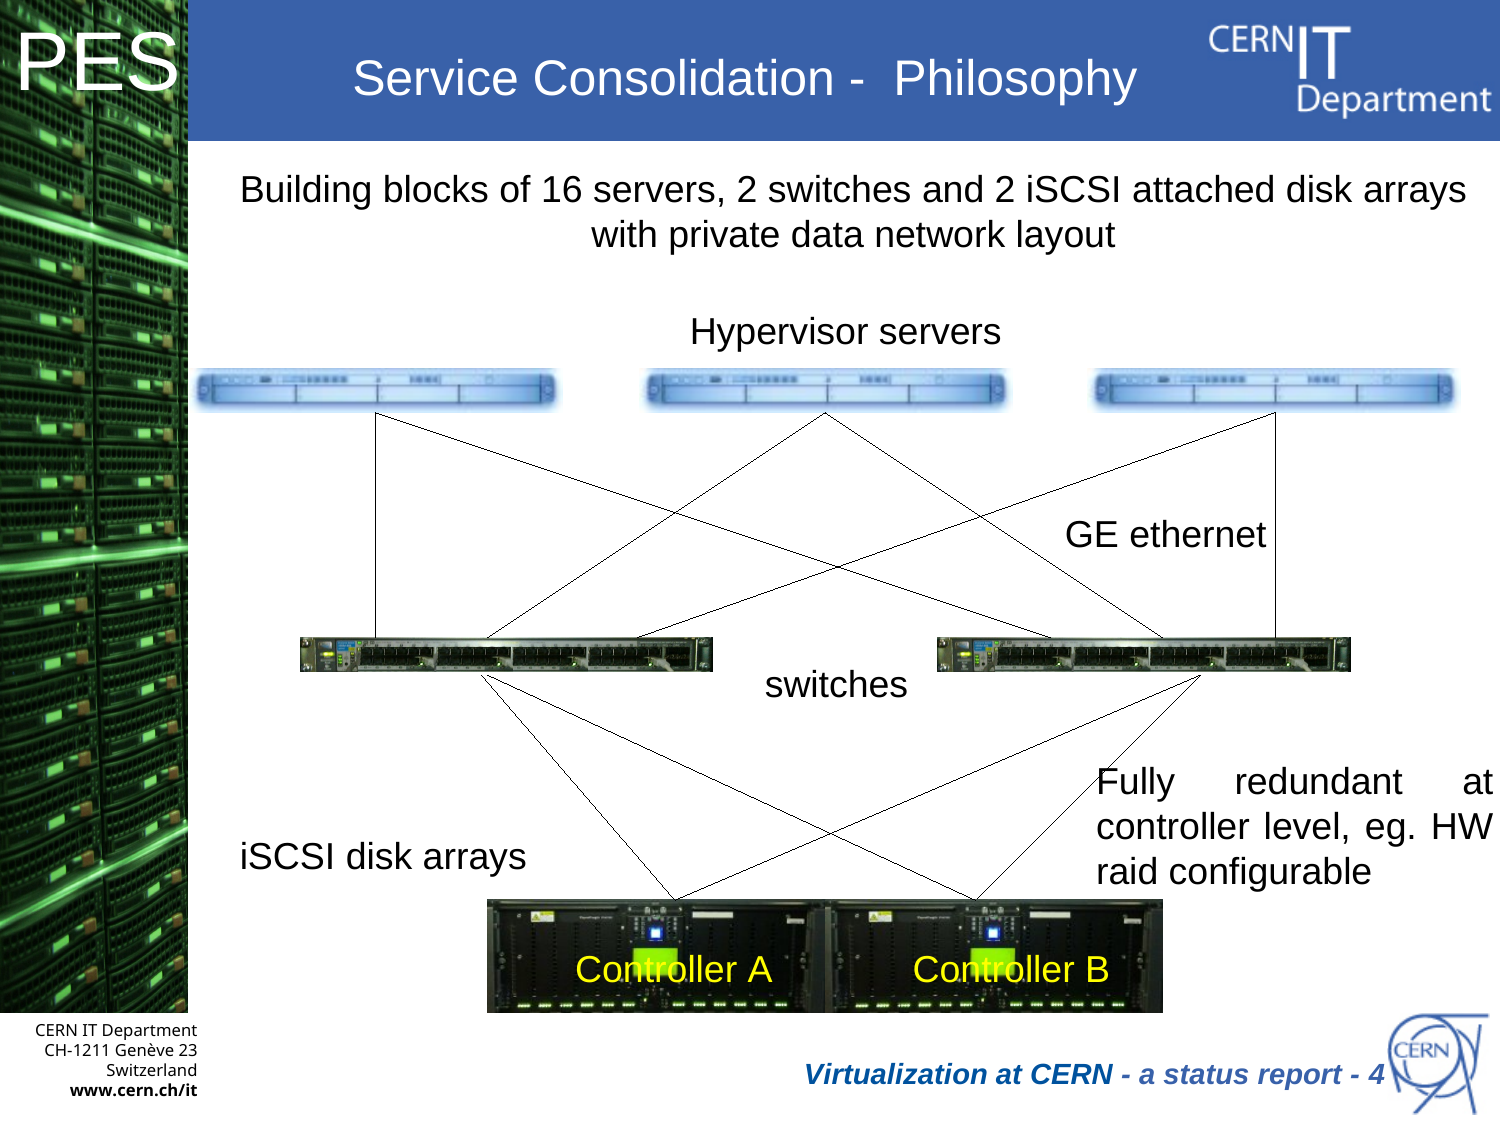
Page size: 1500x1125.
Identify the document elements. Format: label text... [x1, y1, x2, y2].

picture [639, 368, 1013, 413]
text_box Service Consolidation - Philosophy [337, 37, 1153, 113]
picture [1087, 368, 1461, 413]
text_box Hypervisor servers [675, 299, 1017, 360]
picture [189, 368, 563, 413]
text_box Controller A [560, 937, 788, 998]
picture [487, 899, 1163, 1013]
picture [300, 637, 713, 672]
text_box Fully redundant at controller level, eg. HW raid configurable [1081, 750, 1500, 900]
picture [0, 0, 1500, 1013]
text_box Controller B [897, 937, 1126, 998]
text_box iSCSI disk arrays [225, 825, 542, 885]
picture [1387, 1012, 1490, 1115]
text_box GE ethernet [1050, 502, 1282, 563]
text_box switches [750, 652, 924, 713]
text_box Building blocks of 16 servers, 2 switches and 2 iSCSI attached disk arrays with private data network layout [225, 157, 1483, 308]
picture [937, 637, 1351, 672]
